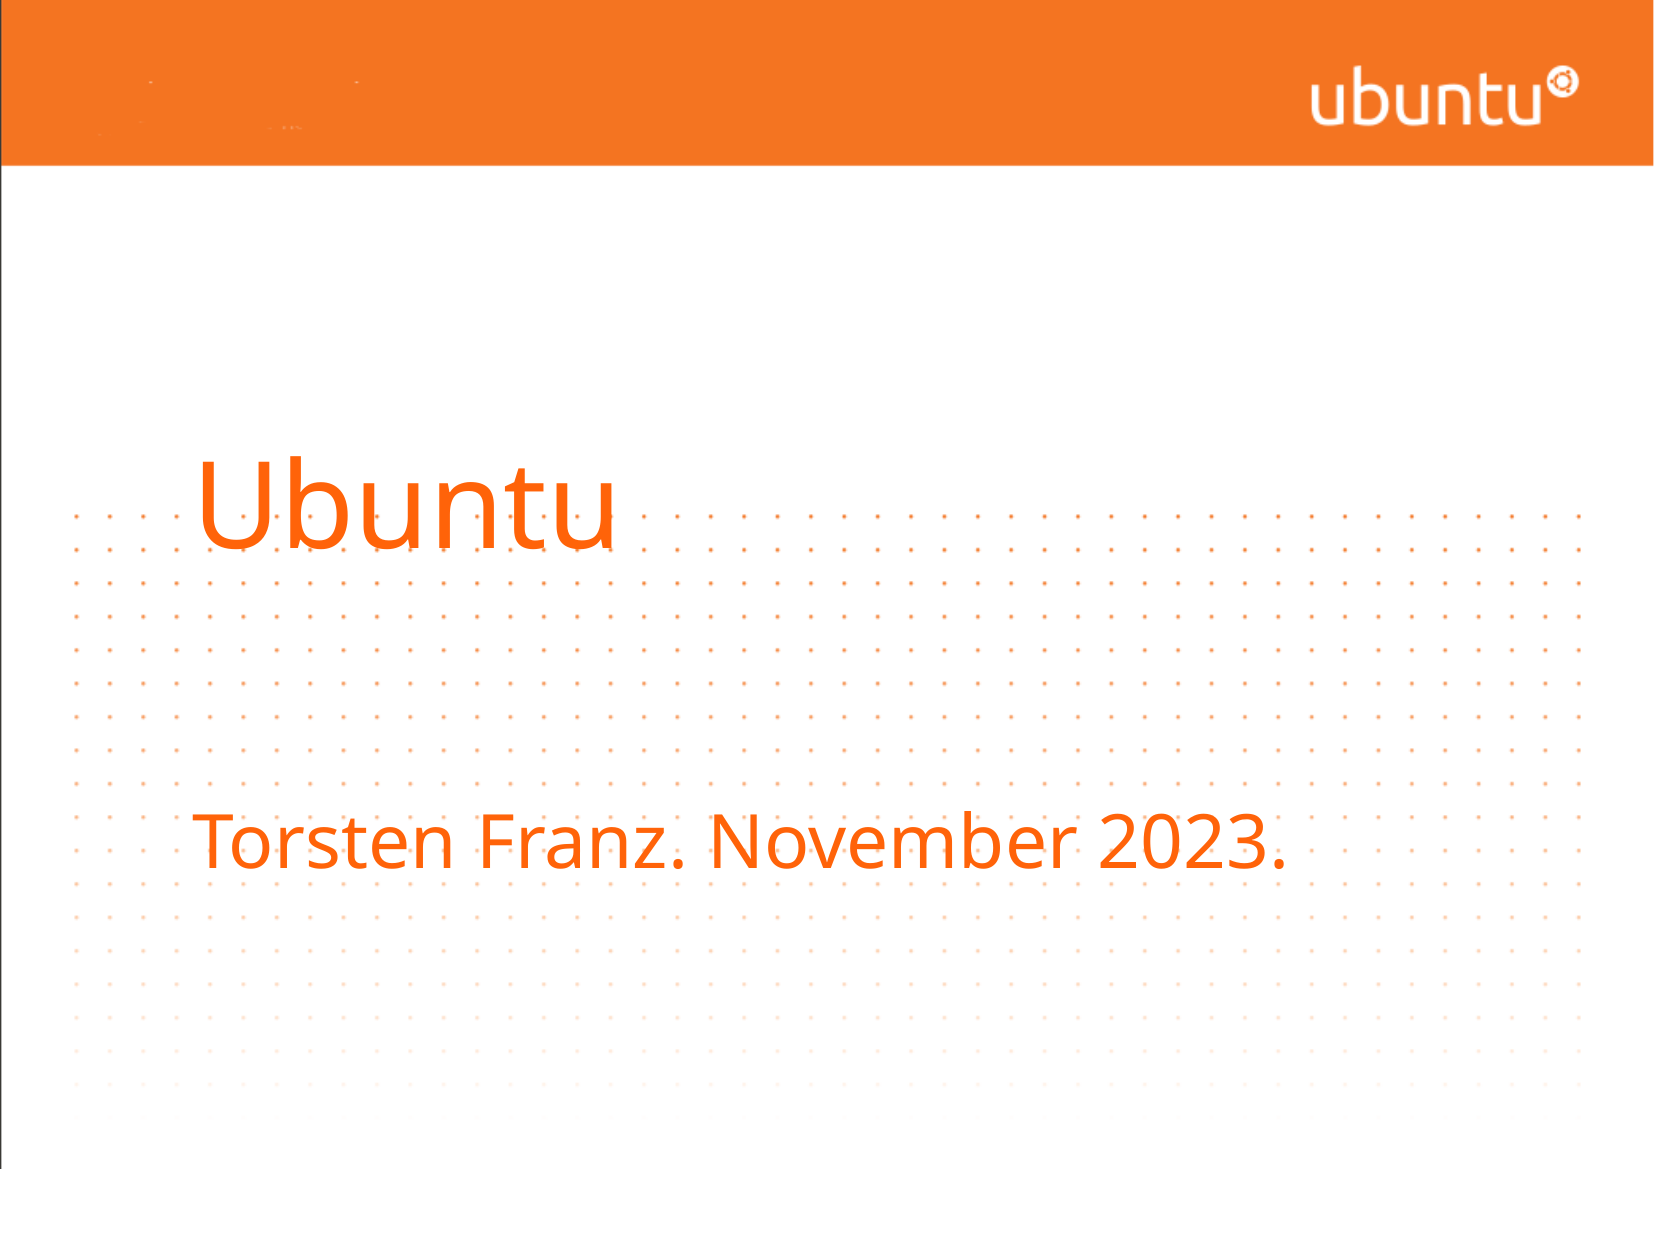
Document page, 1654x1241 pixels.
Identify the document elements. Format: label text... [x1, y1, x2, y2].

text_box Ubuntu Torsten Franz. November 2023. [177, 411, 1448, 1103]
picture [0, 0, 1654, 1169]
